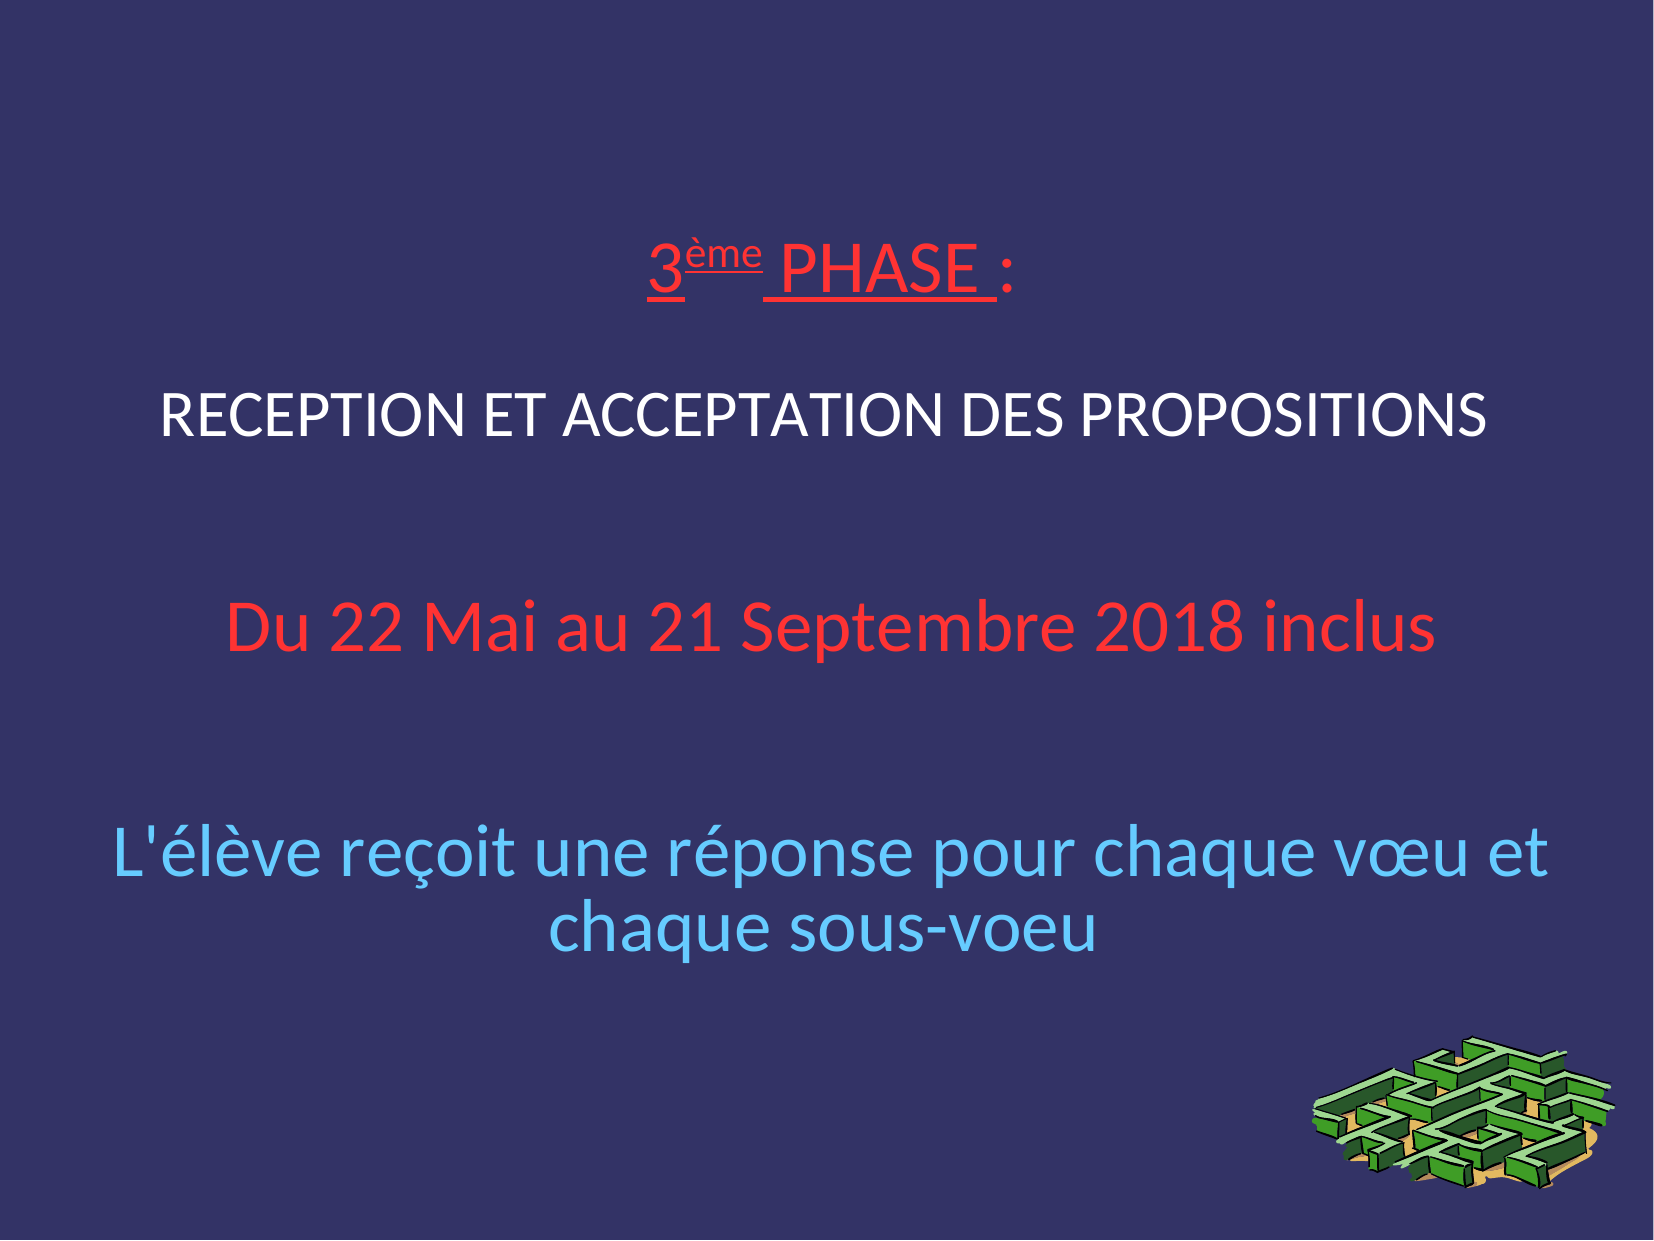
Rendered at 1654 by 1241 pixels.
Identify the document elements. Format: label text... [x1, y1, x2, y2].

text_box 3ème PHASE : RECEPTION ET ACCEPTATION DES PROPOSITIONS Du 22 Mai au 21 Septembre 2018 inclus L'élève reçoit une réponse pour chaque vœu et chaque sous-voeu [59, 153, 1605, 1052]
